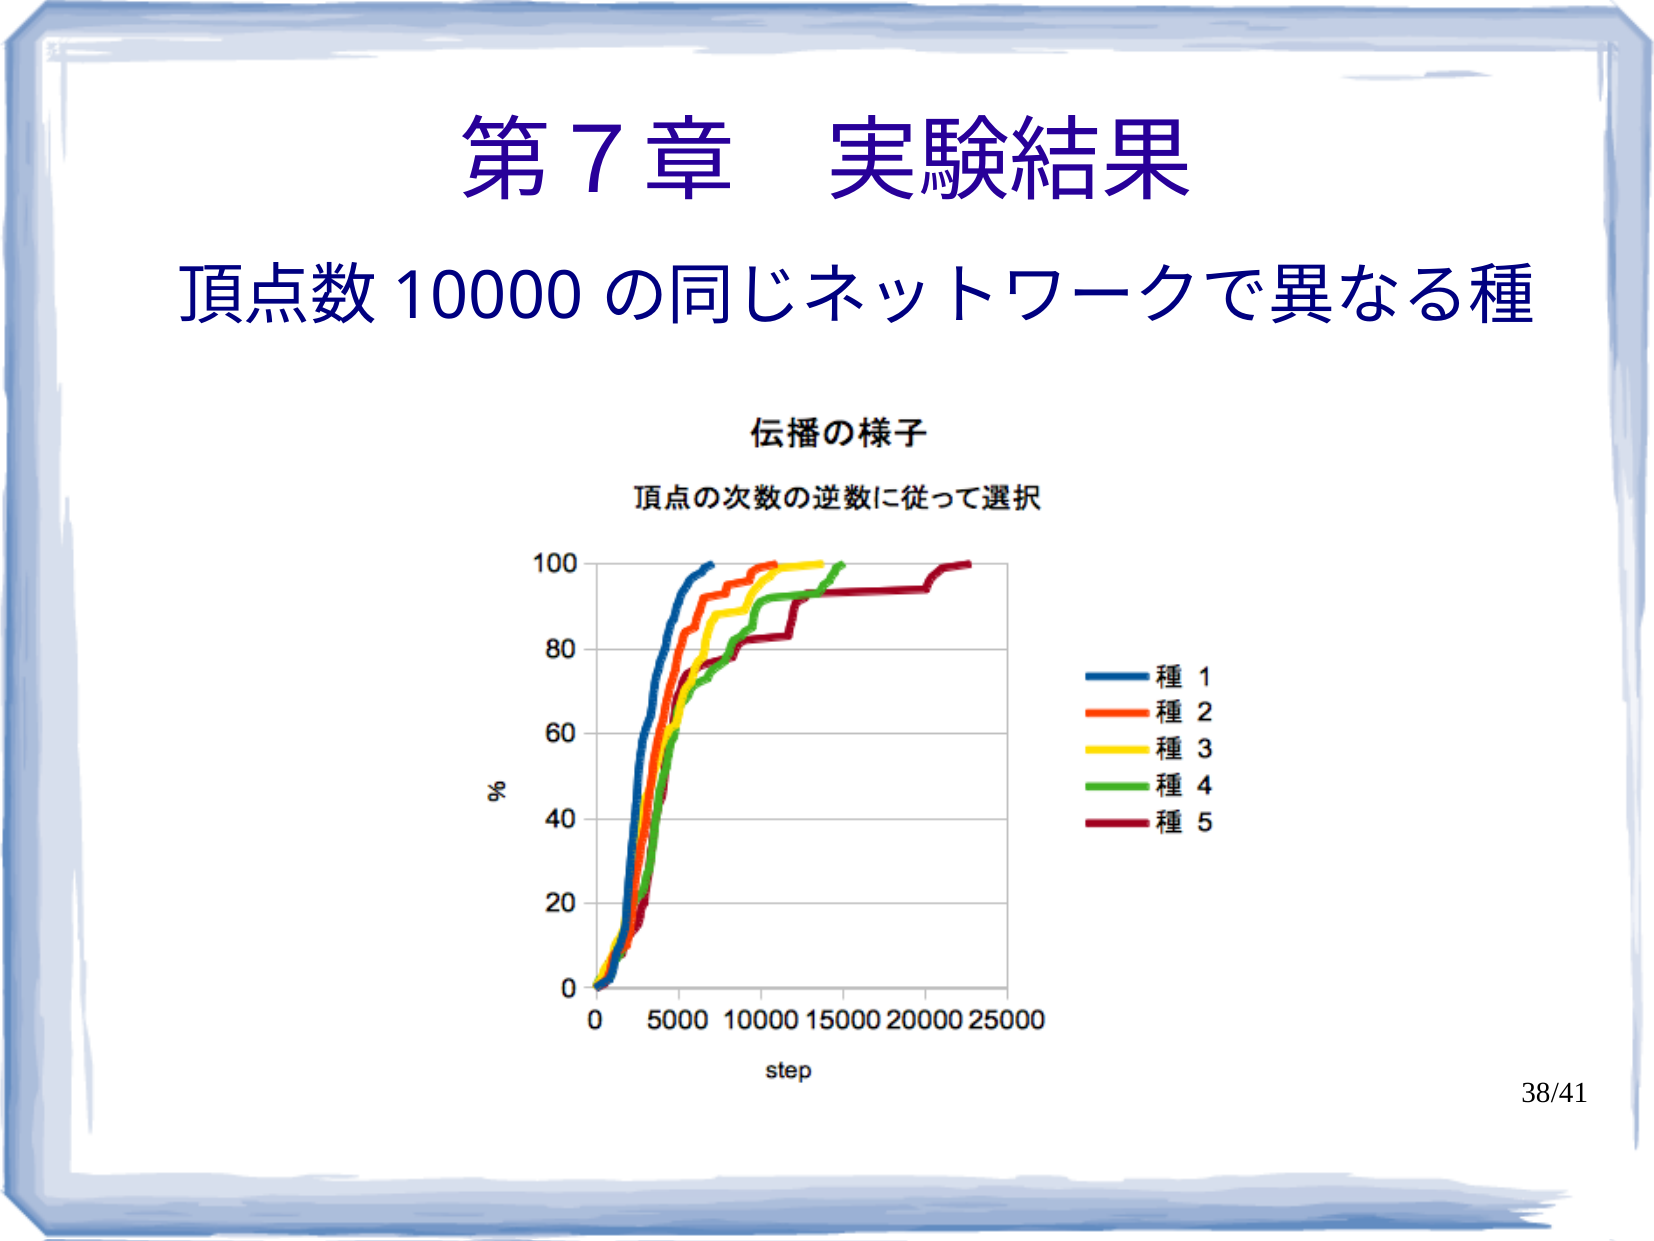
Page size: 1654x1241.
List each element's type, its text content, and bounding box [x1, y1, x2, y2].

picture [0, 0, 1654, 1241]
text_box 頂点数 10000 の同じネットワークで異なる種 [106, 241, 1595, 331]
title 第７章 実験結果 [82, 49, 1571, 257]
